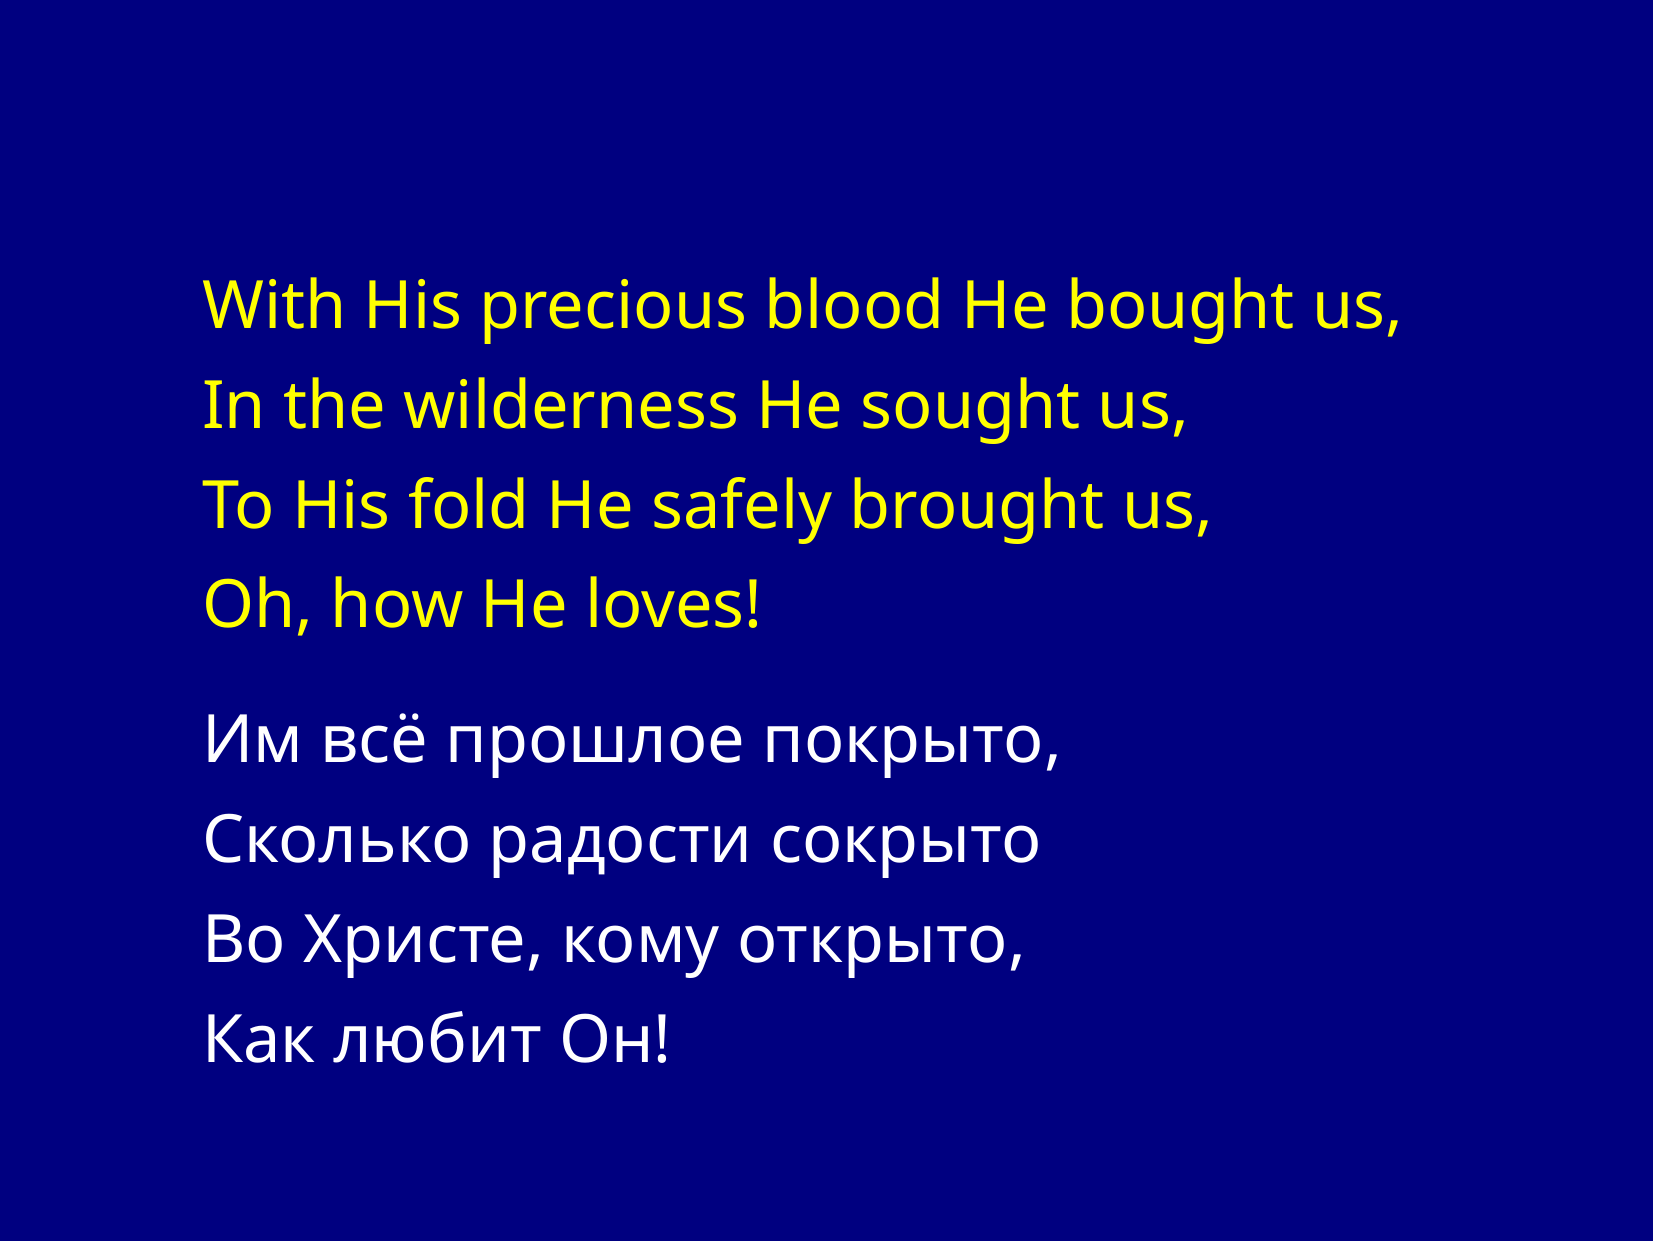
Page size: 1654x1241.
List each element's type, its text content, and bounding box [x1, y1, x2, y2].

text_box Им всё прошлое покрыто, Сколько радости сокрыто Во Христе, кому открыто, Как любит Он! [75, 675, 1576, 1163]
text_box With His precious blood He bought us, In the wilderness He sought us, To His fold He safely brought us, Oh, how He loves! [75, 150, 1576, 638]
